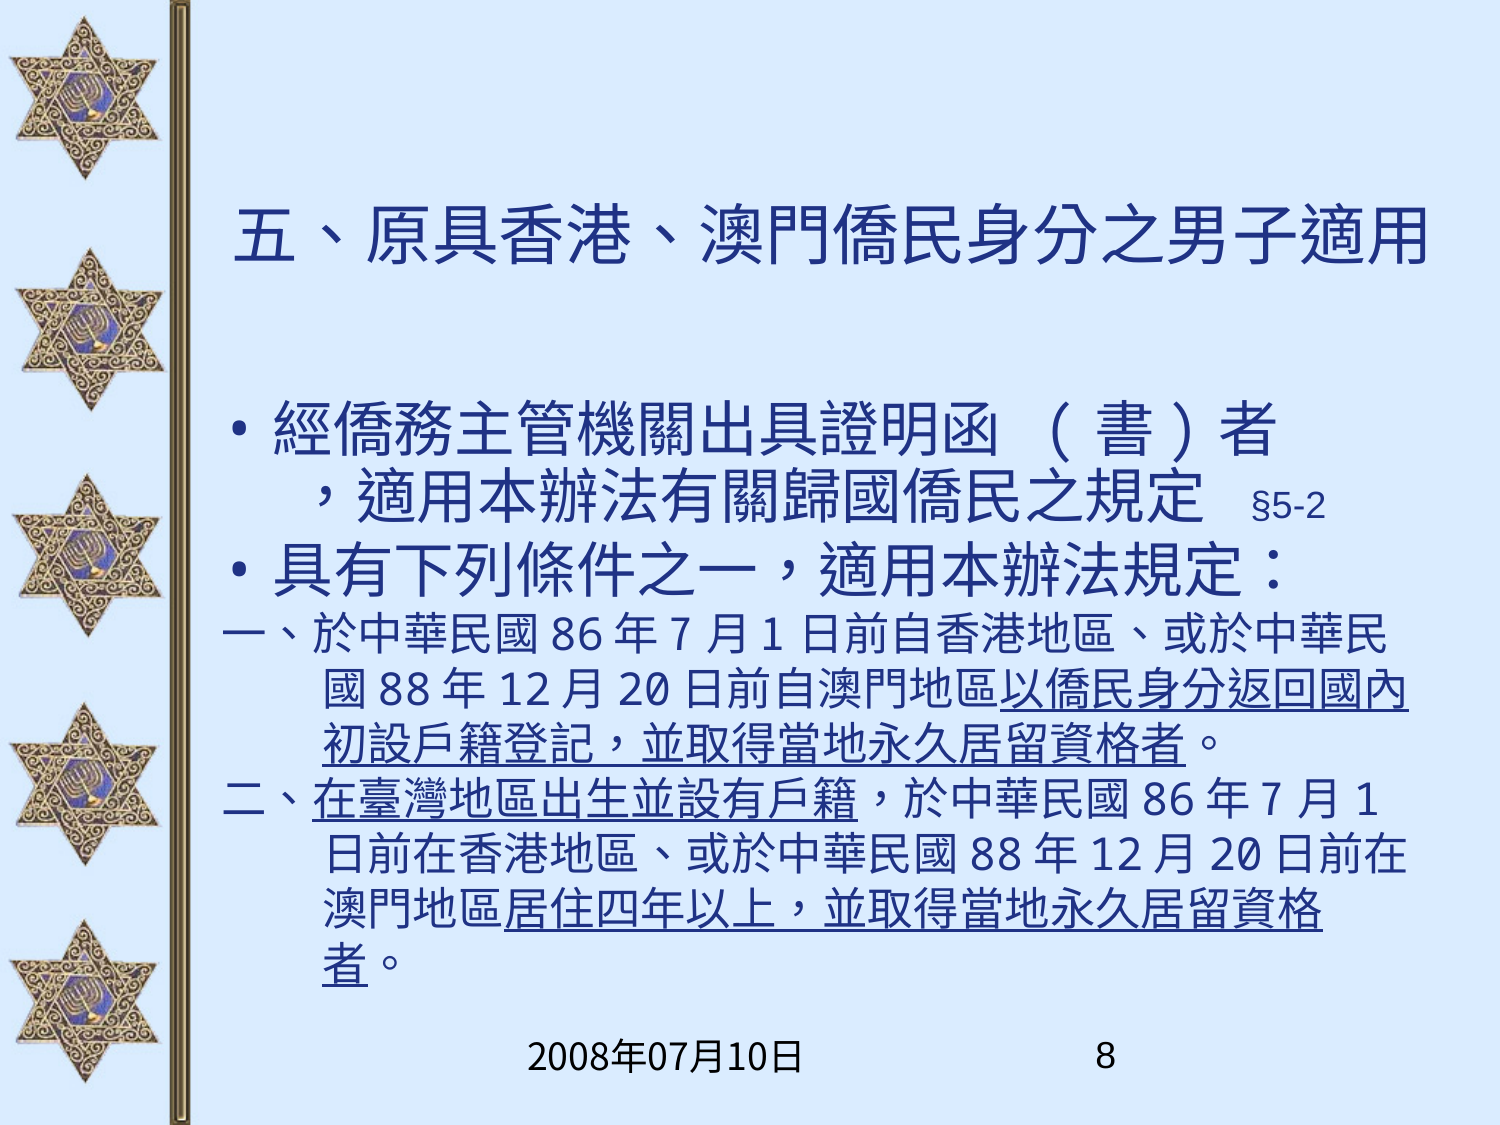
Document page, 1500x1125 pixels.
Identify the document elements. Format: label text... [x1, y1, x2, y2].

list 經僑務主管機關出具證明函 (書)者 ，適用本辦法有關歸國僑民之規定 §5-2 具有下列條件之一，適用本辦法規定： 一、於中華民國86年7月1日前自香港地區、或於中華民 國88年12月20日前自澳門地區以僑民身分返回國內 初設戶籍登記，並取得當地永久居留資格者。 二、在臺灣地區出生並設有戶籍，於中華民國86年7月1 日前在香港地區、或於中華民國88年12月20日前在 澳門地區居住四年以上，並取得當地永久居留資格 者。 [206, 397, 1459, 1071]
title 五、原具香港、澳門僑民身分之男子適用 [206, 138, 1459, 327]
picture [0, 0, 1500, 1125]
